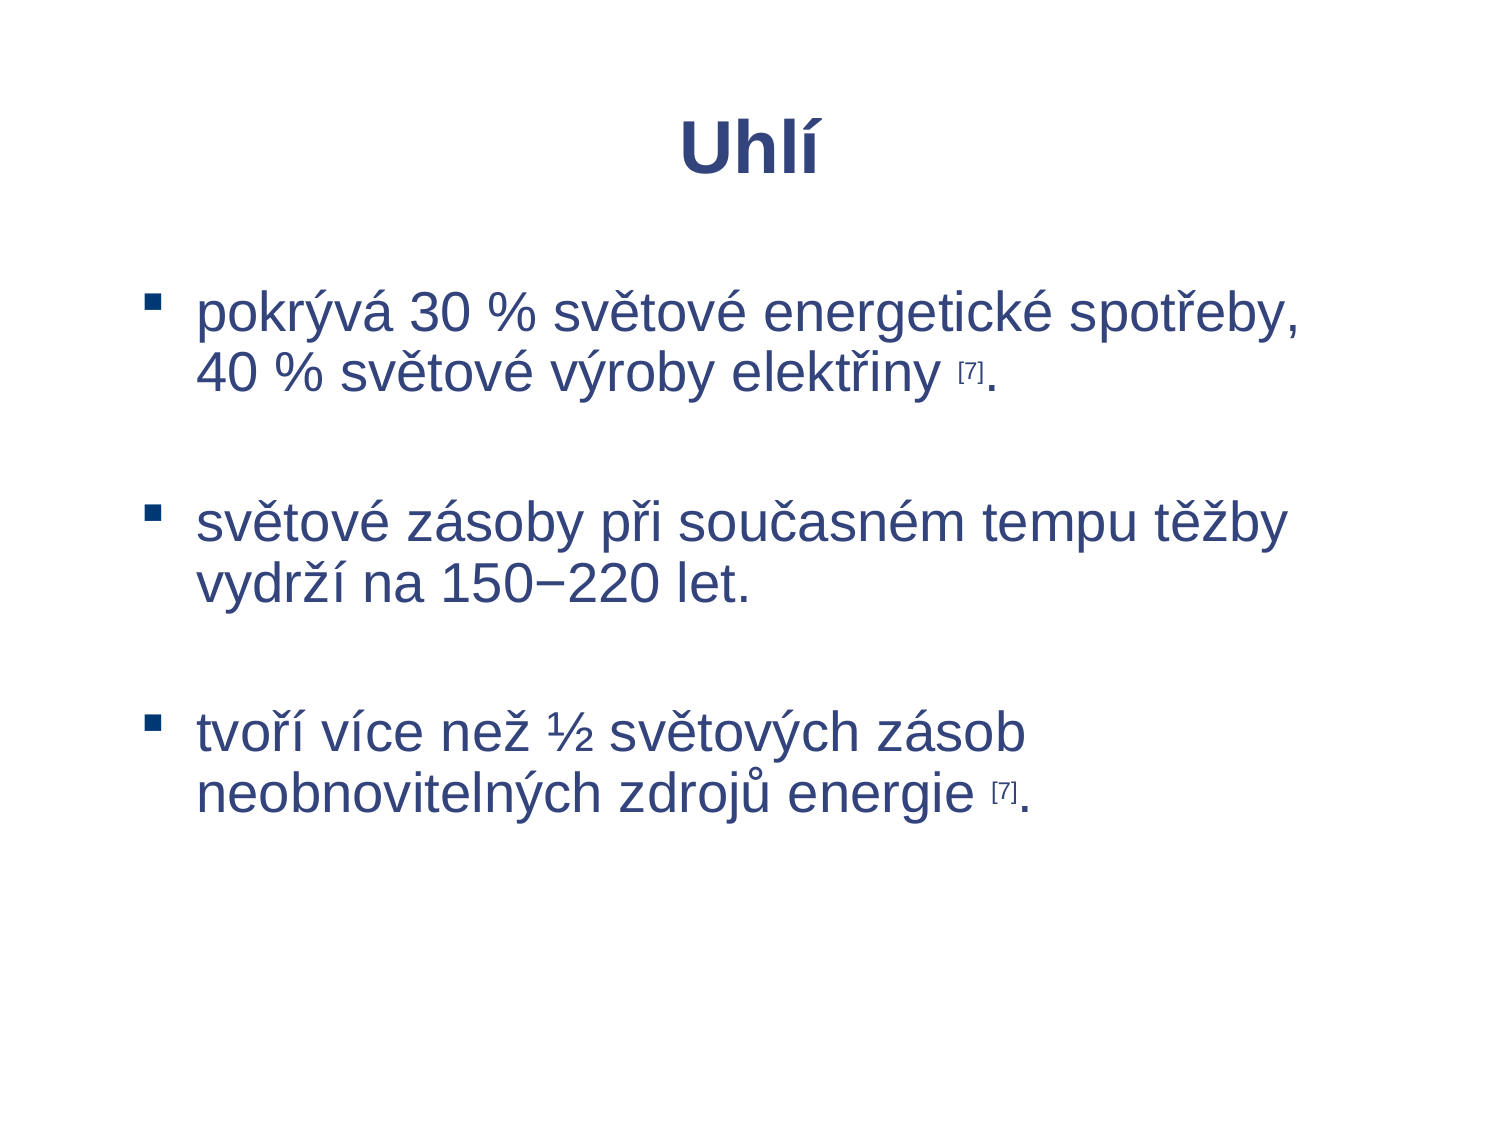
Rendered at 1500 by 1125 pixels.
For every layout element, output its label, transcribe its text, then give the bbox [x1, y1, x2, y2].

list pokrývá 30 % světové energetické spotřeby, 40 % světové výroby elektřiny [7]. světové zásoby při současném tempu těžby vydrží na 150−220 let. tvoří více než ½ světových zásob neobnovitelných zdrojů energie [7]. [125, 275, 1401, 1001]
title Uhlí [112, 49, 1388, 238]
